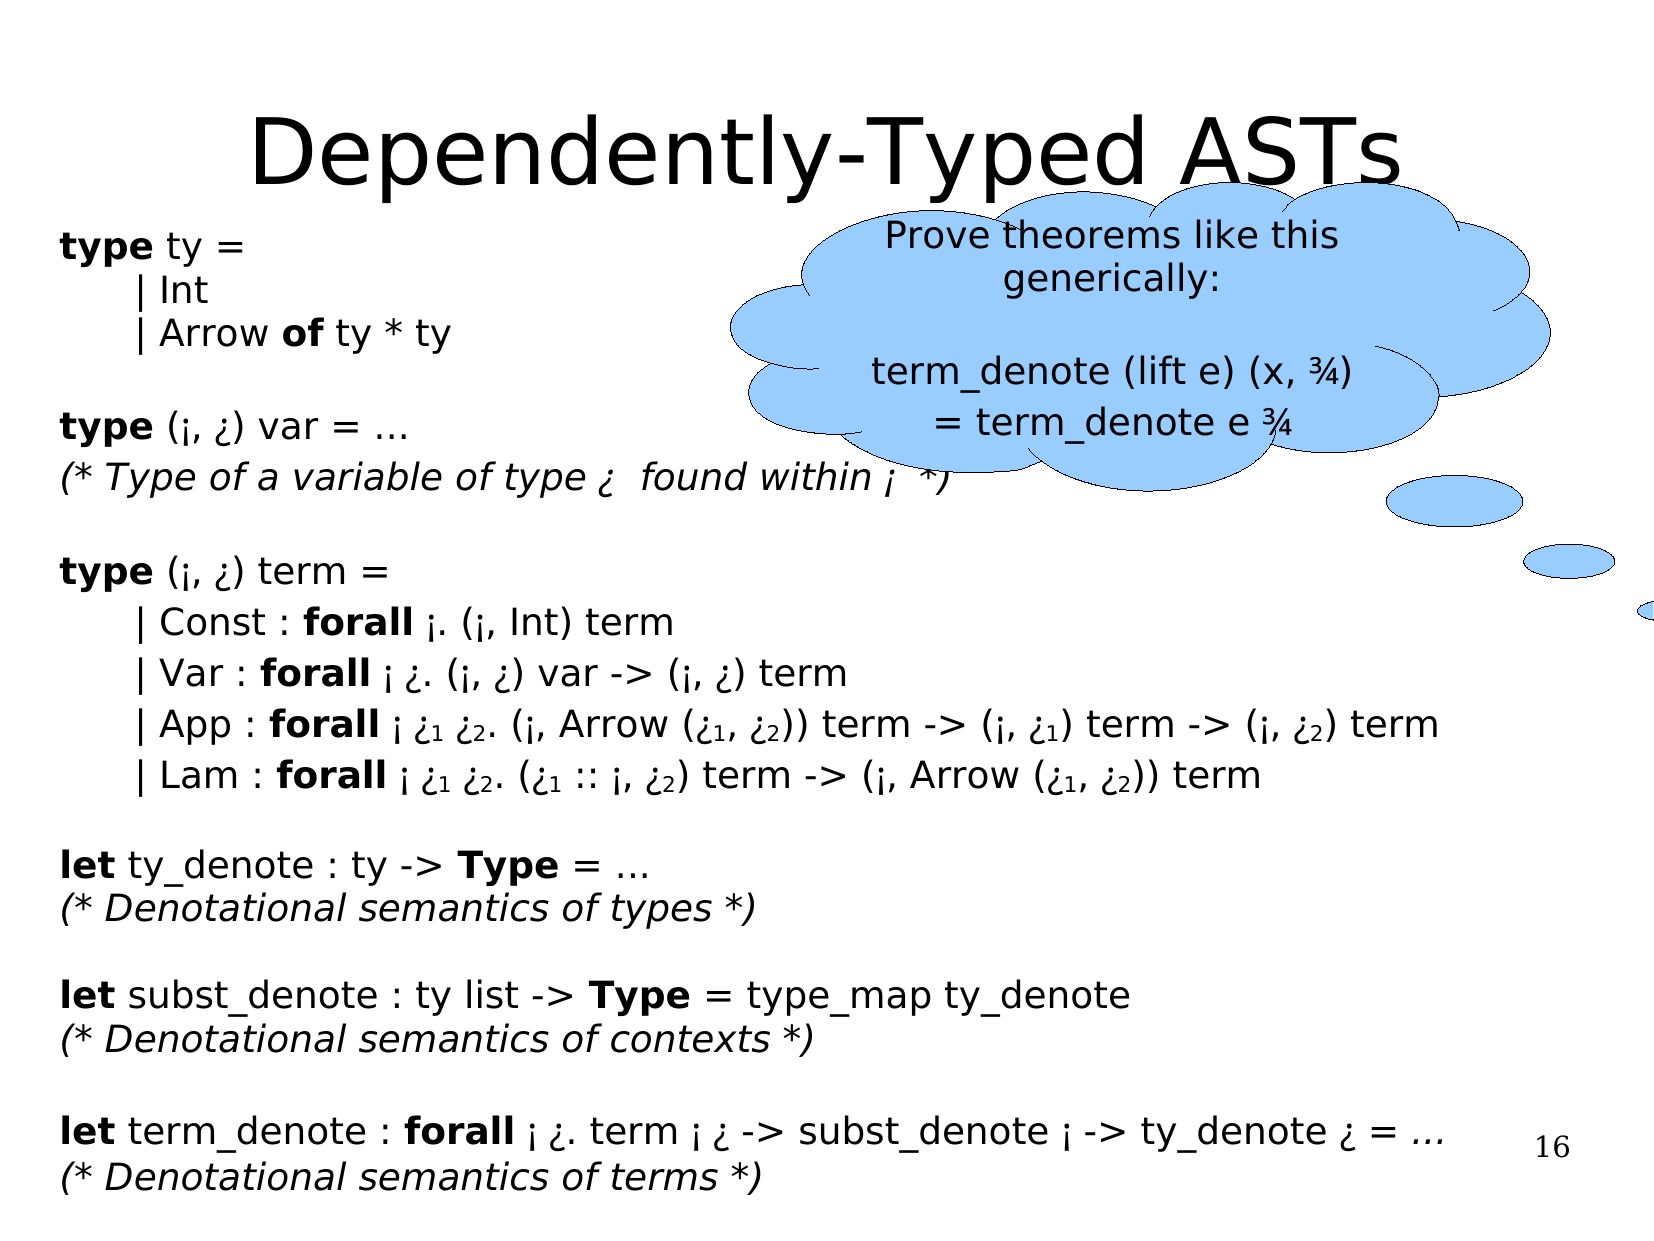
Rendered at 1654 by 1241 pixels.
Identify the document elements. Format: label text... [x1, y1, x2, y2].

title Dependently-Typed ASTs [82, 56, 1571, 250]
text_box Prove theorems like this generically: term_denote (lift e) (x, ¾) = term_denote e ¾ [1386, 475, 1523, 527]
text_box Prove theorems like this generically: term_denote (lift e) (x, ¾) = term_denote e ¾ [1523, 544, 1615, 579]
text_box type ty = | Int | Arrow of ty * ty type (¡, ¿) var = ... (* Type of a variable of type ¿ found within ¡ *) type (¡, ¿) term = | Const : forall ¡. (¡, Int) term | Var : forall ¡ ¿. (¡, ¿) var -> (¡, ¿) term | App : forall ¡ ¿1 ¿2. (¡, Arrow (¿1, ¿2)) term -> (¡, ¿1) term -> (¡, ¿2) term | Lam : forall ¡ ¿1 ¿2. (¿1 :: ¡, ¿2) term -> (¡, Arrow (¿1, ¿2)) term let ty_denote : ty -> Type = ... (* Denotational semantics of types *) let subst_denote : ty list -> Type = type_map ty_denote (* Denotational semantics of contexts *) let term_denote : forall ¡ ¿. term ¡ ¿ -> subst_denote ¡ -> ty_denote ¿ = ... (* Denotational semantics of terms *) [44, 217, 1567, 1175]
text_box Prove theorems like this generically: term_denote (lift e) (x, ¾) = term_denote e ¾ [730, 182, 1551, 492]
